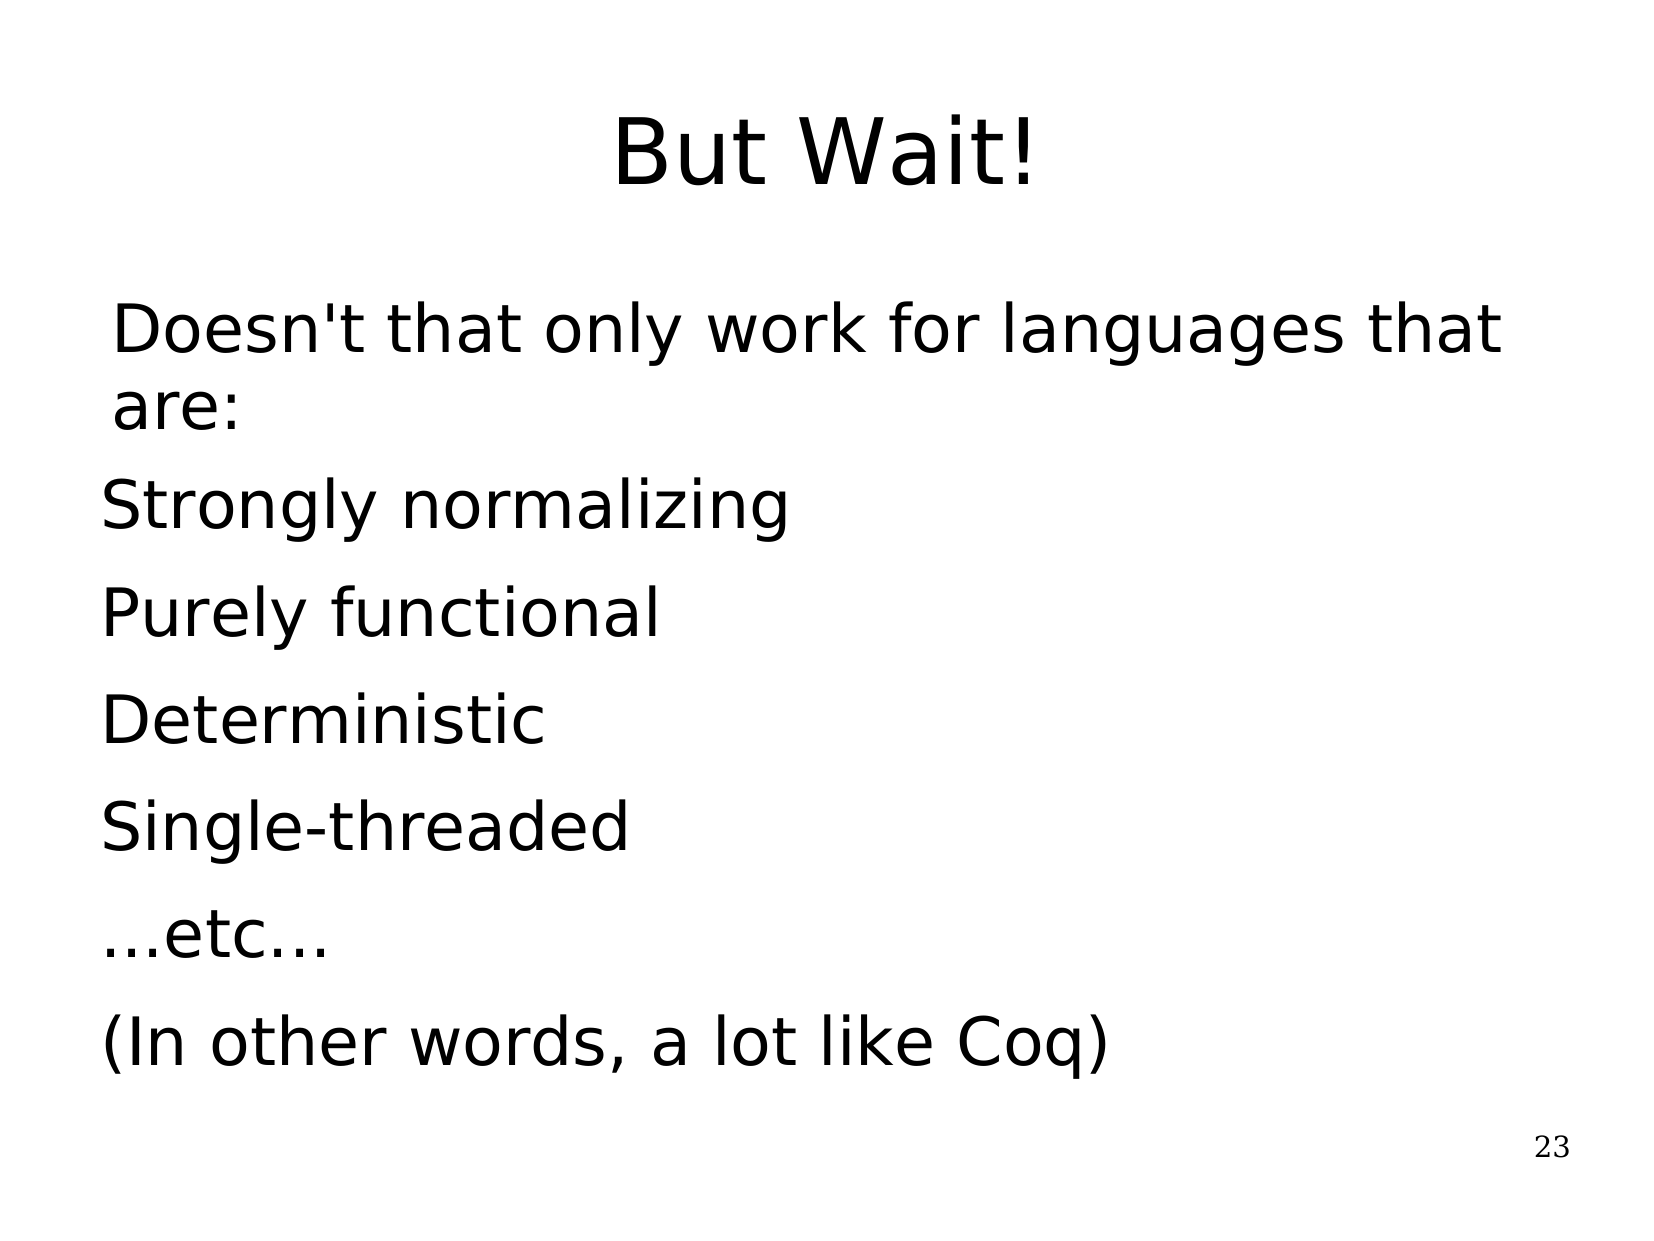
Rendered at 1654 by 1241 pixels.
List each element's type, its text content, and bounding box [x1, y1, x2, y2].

list Doesn't that only work for languages that are: Strongly normalizing Purely functional Deterministic Single-threaded ...etc... (In other words, a lot like Coq) [82, 290, 1571, 1109]
title But Wait! [82, 49, 1571, 257]
